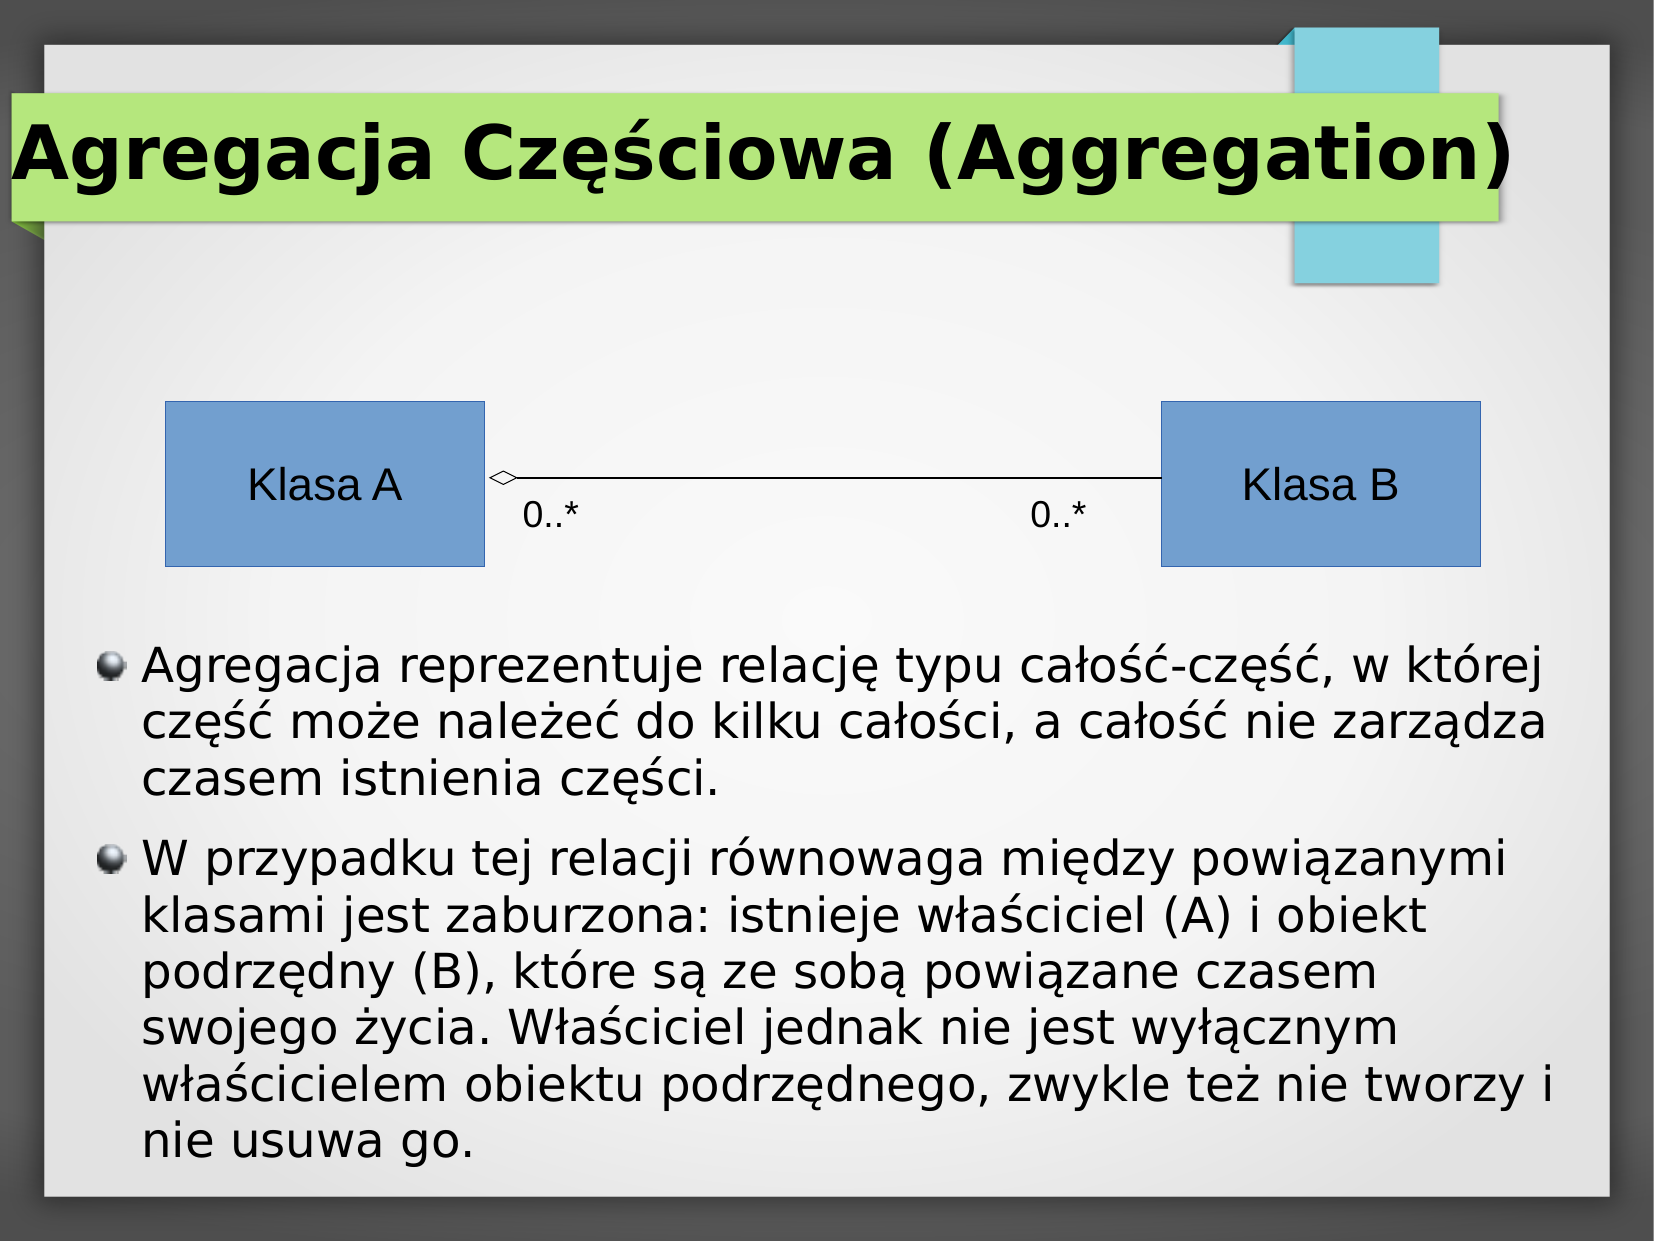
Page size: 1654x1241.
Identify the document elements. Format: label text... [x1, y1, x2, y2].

title Agregacja Częściowa (Aggregation) [11, 94, 1536, 213]
text_box Klasa A [165, 401, 485, 567]
text_box 0..* [507, 486, 638, 544]
picture [0, 0, 1654, 1241]
list Agregacja reprezentuje relację typu całość-część, w której część może należeć do kilku całości, a całość nie zarządza czasem istnienia części. W przypadku tej relacji równowaga między powiązanymi klasami jest zaburzona: istnieje właściciel (A) i obiekt podrzędny (B), które są ze sobą powiązane czasem swojego życia. Właściciel jednak nie jest wyłącznym właścicielem obiektu podrzędnego, zwykle też nie tworzy i nie usuwa go. [82, 637, 1571, 1182]
text_box 0..* [1015, 486, 1146, 544]
text_box Klasa B [1161, 401, 1481, 567]
